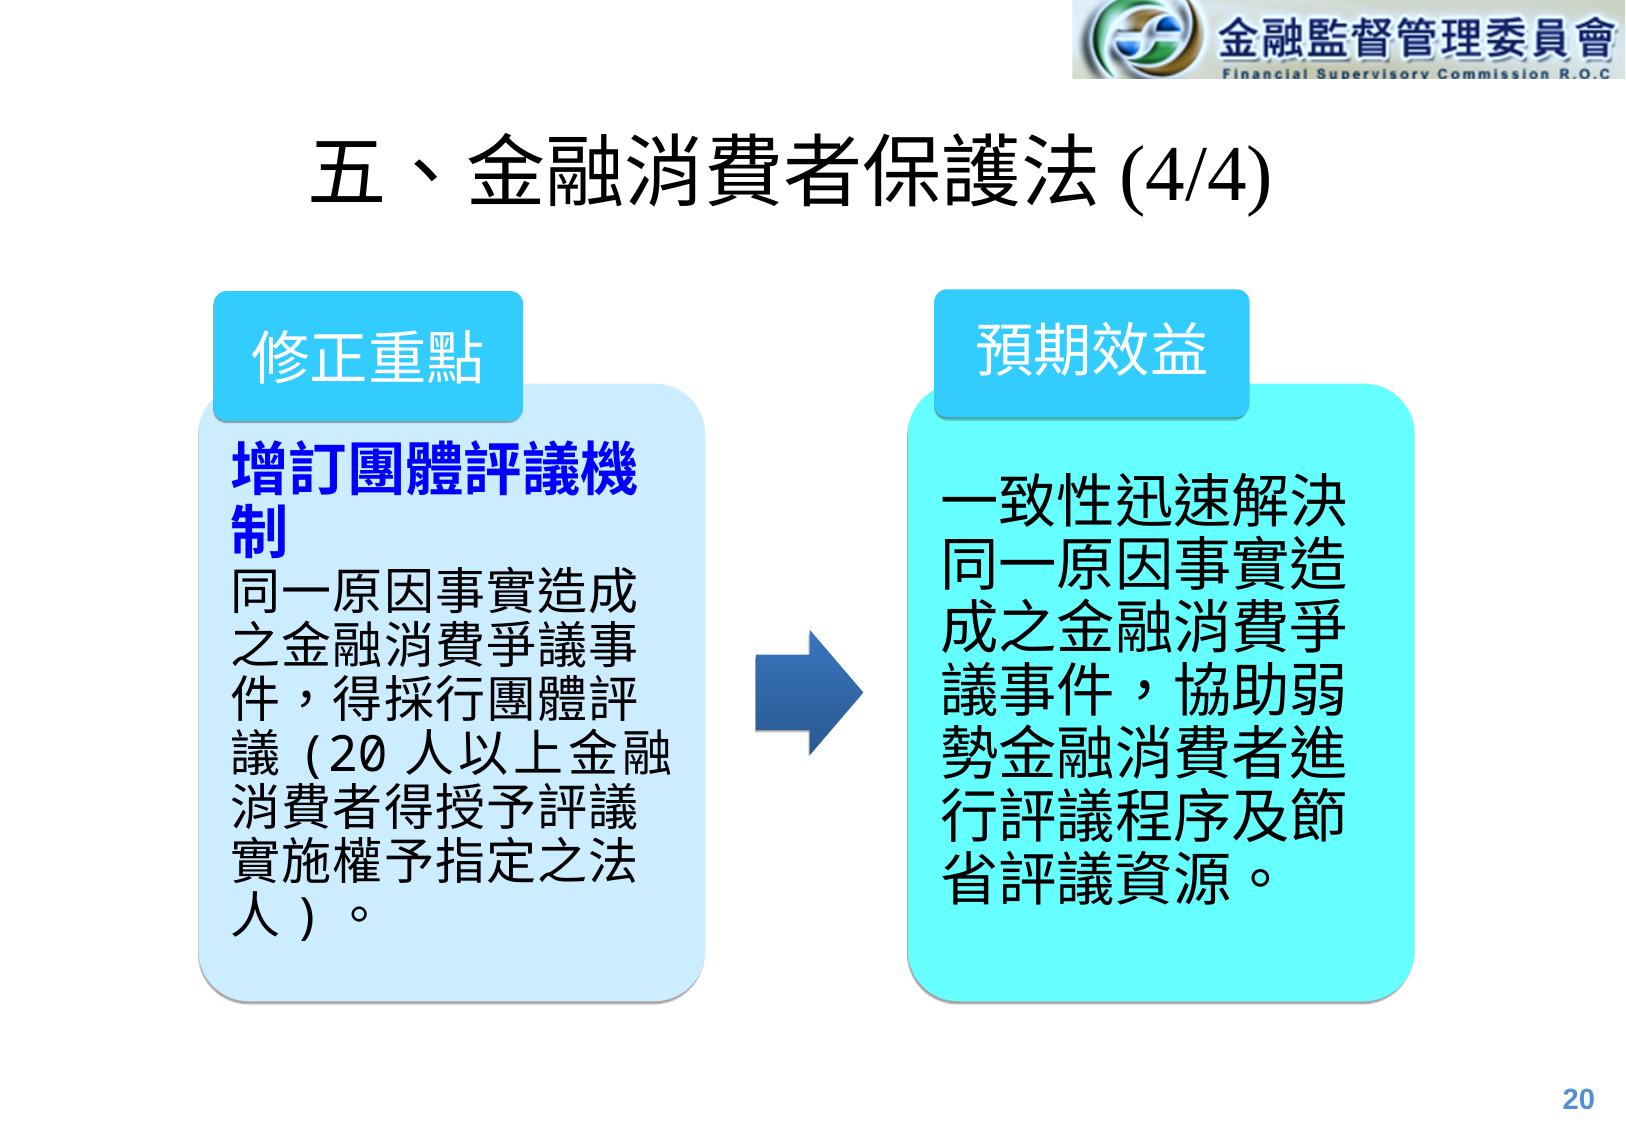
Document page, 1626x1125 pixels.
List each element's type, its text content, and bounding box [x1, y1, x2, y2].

text_box 五、金融消費者保護法(4/4) [293, 114, 1332, 224]
text_box [934, 289, 1250, 418]
text_box 增訂團體評議機制 同一原因事實造成之金融消費爭議事件，得採行團體評議(20人以上金融消費者得授予評議實施權予指定之法人)。 [198, 383, 706, 1002]
text_box 一致性迅速解決同一原因事實造成之金融消費爭議事件，協助弱勢金融消費者進行評議程序及節省評議資源。 [907, 383, 1415, 1002]
text_box 修正重點 [217, 295, 519, 417]
text_box [213, 291, 524, 421]
text_box 20 [1533, 1071, 1625, 1125]
text_box [755, 629, 864, 756]
text_box 預期效益 [938, 293, 1246, 413]
